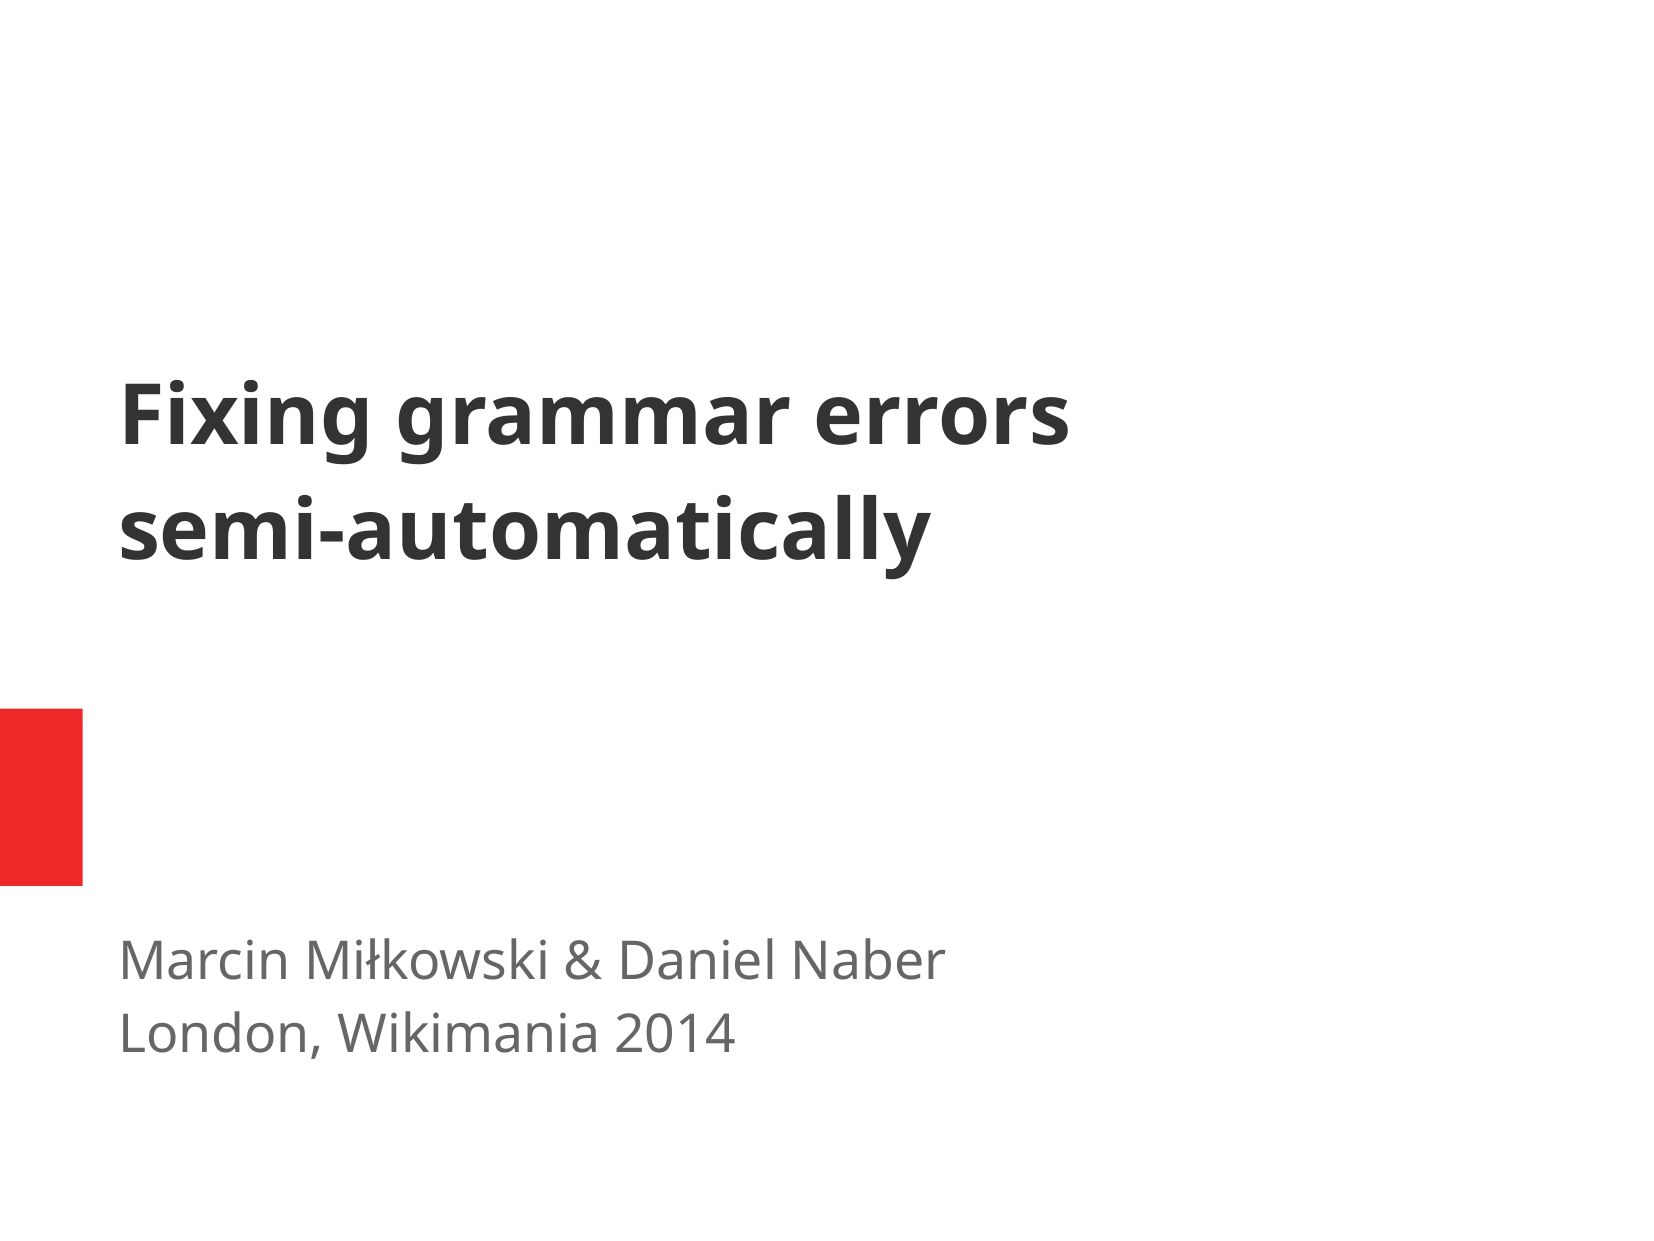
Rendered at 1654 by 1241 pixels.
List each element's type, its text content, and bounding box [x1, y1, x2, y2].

list Fixing grammar errors semi-automatically Marcin Miłkowski & Daniel Naber London, Wikimania 2014 [118, 354, 1418, 1074]
